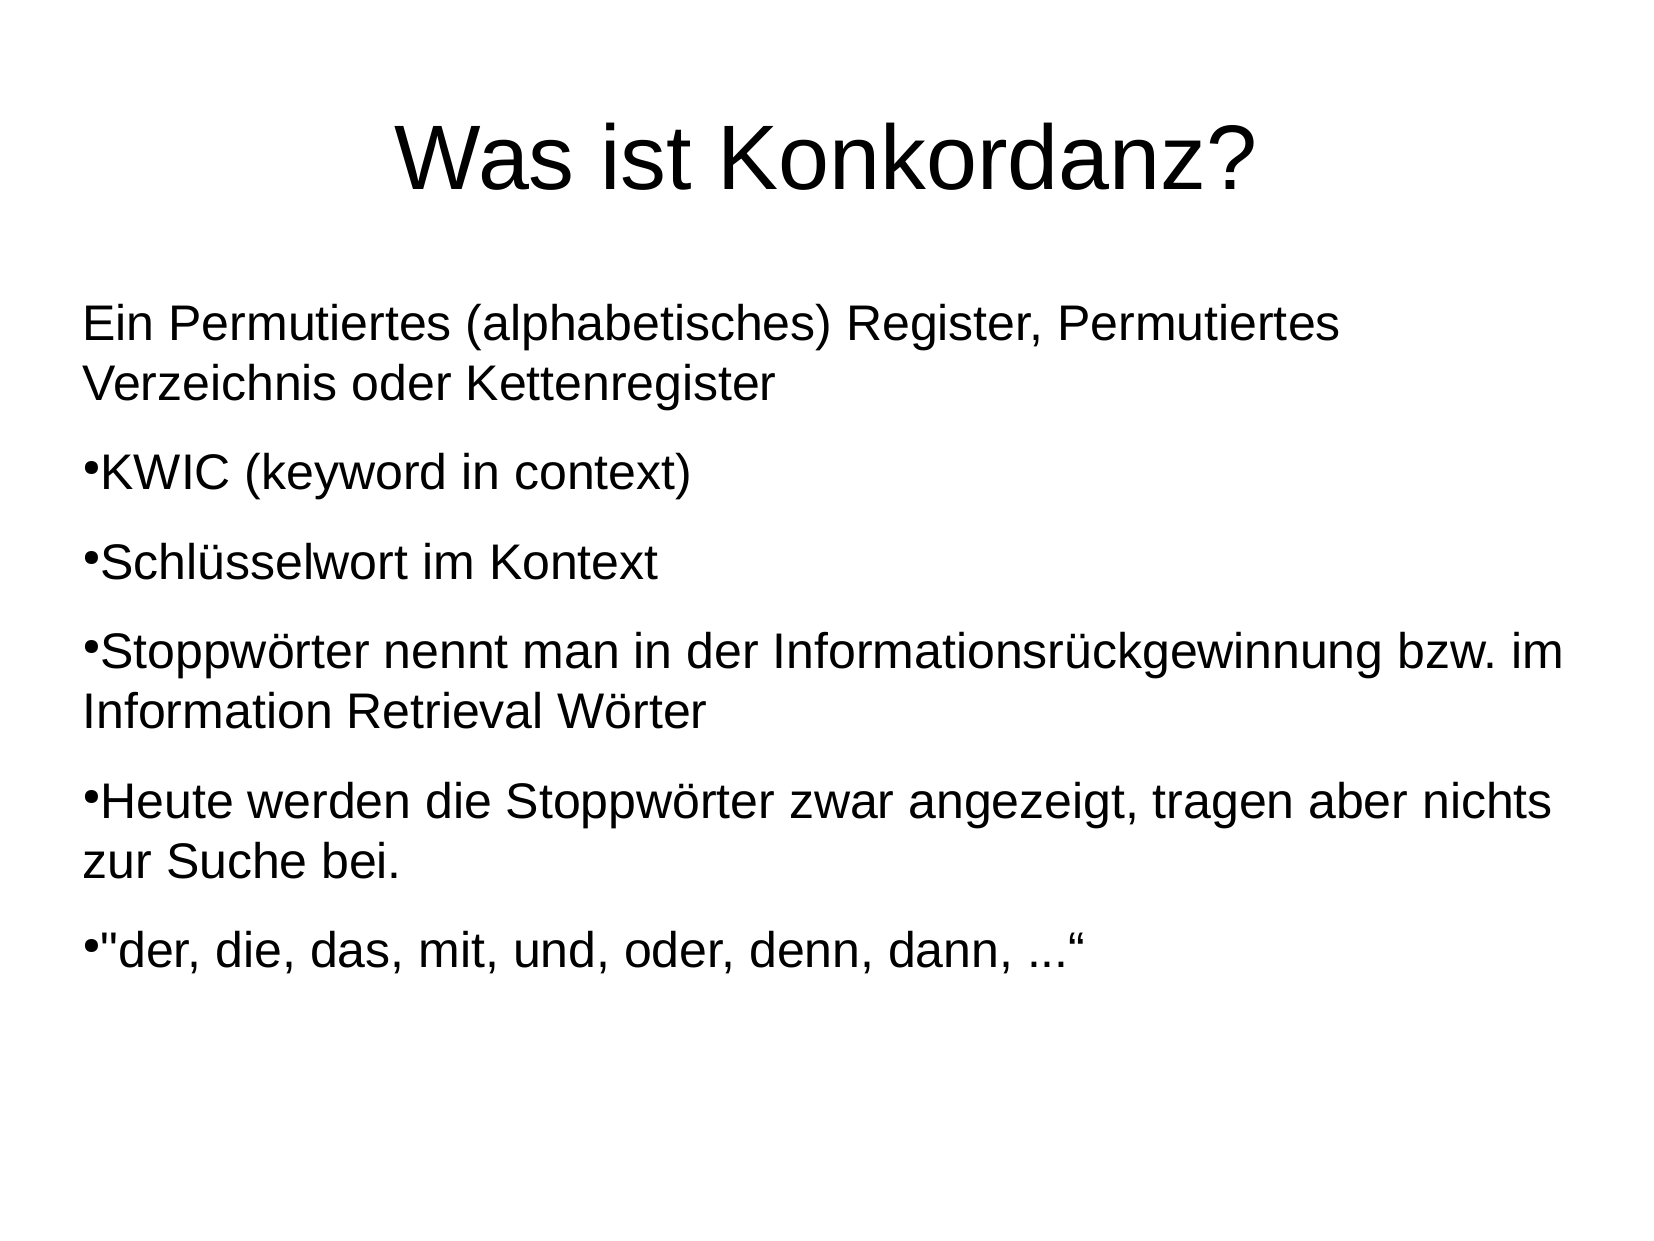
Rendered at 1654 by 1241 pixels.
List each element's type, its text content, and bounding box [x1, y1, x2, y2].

title Was ist Konkordanz? [82, 49, 1571, 257]
list Ein Permutiertes (alphabetisches) Register, Permutiertes Verzeichnis oder Kettenregister KWIC (keyword in context) Schlüsselwort im Kontext Stoppwörter nennt man in der Informationsrückgewinnung bzw. im Information Retrieval Wörter Heute werden die Stoppwörter zwar angezeigt, tragen aber nichts zur Suche bei. "der, die, das, mit, und, oder, denn, dann, ...“ [82, 290, 1571, 1010]
